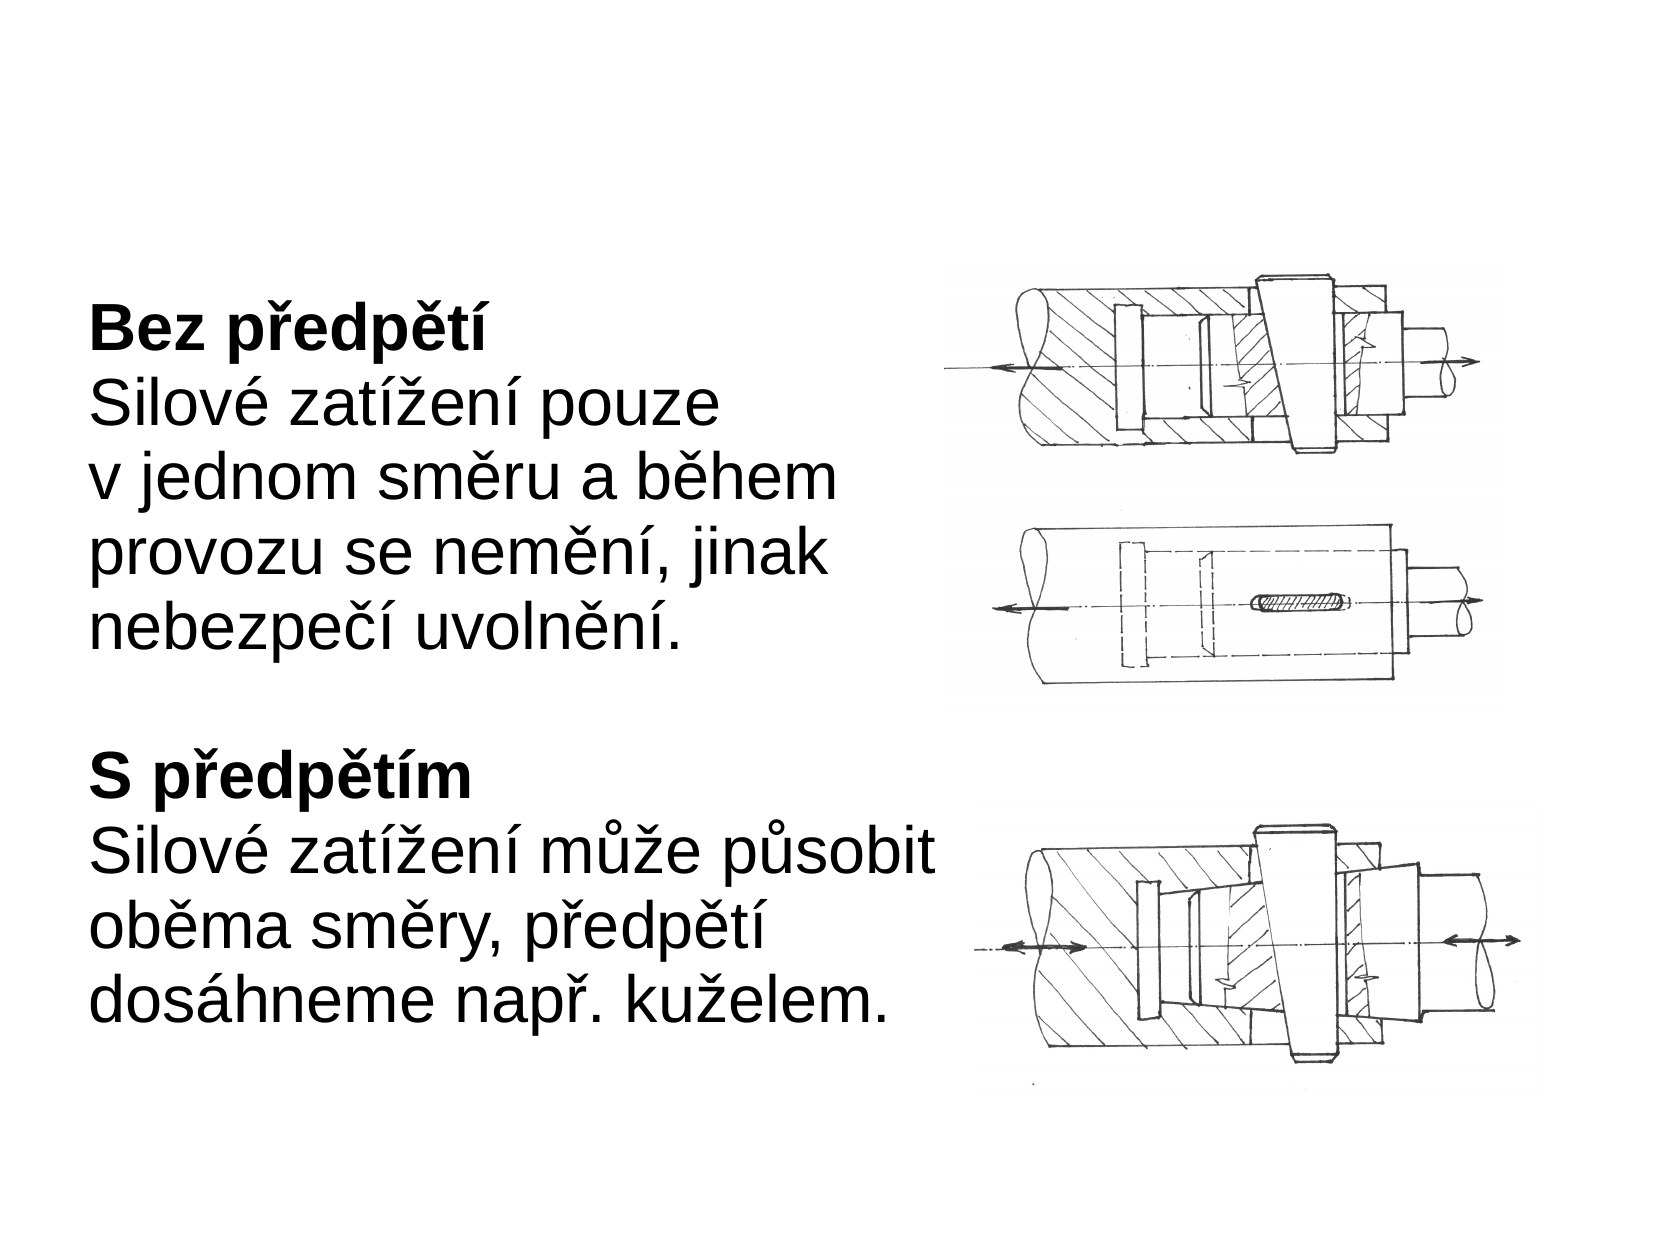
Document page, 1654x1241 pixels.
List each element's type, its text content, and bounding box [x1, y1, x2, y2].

picture [974, 805, 1542, 1093]
picture [944, 265, 1506, 709]
subtitle Bez předpětí Silové zatížení pouze v jednom směru a během provozu se nemění, jinak nebezpečí uvolnění. S předpětím Silové zatížení může působit oběma směry, předpětí dosáhneme např. kuželem. [88, 0, 1577, 1241]
